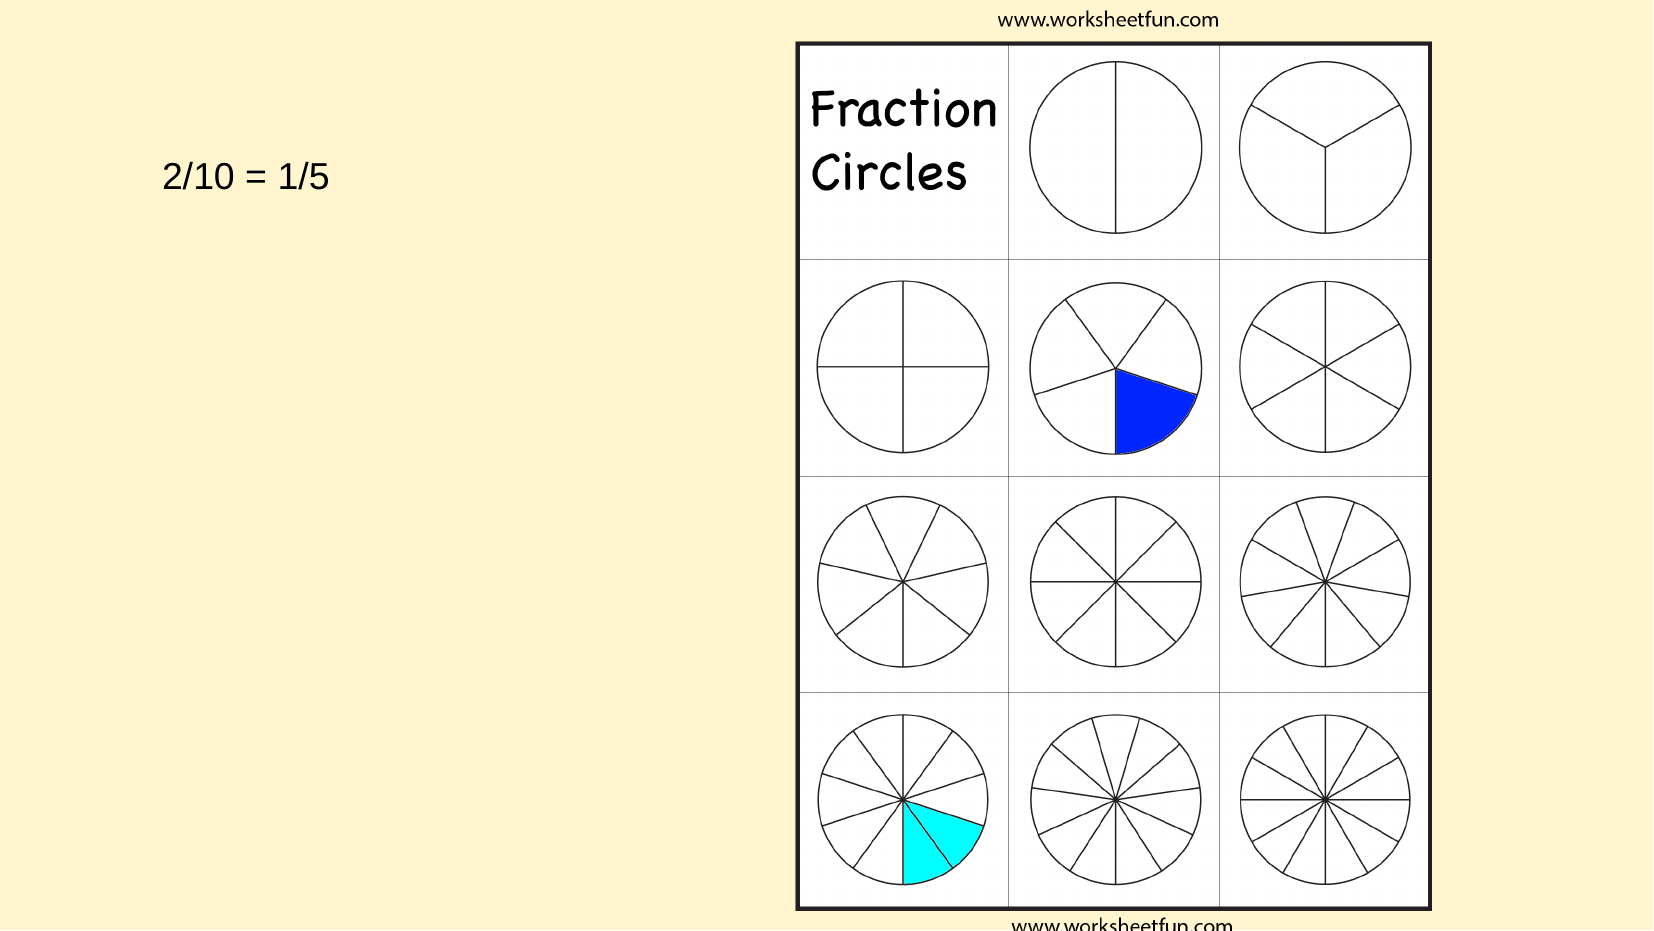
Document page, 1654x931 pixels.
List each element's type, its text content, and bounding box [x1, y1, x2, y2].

picture [795, 8, 1432, 931]
text_box 2/10 = 1/5 [147, 147, 345, 205]
